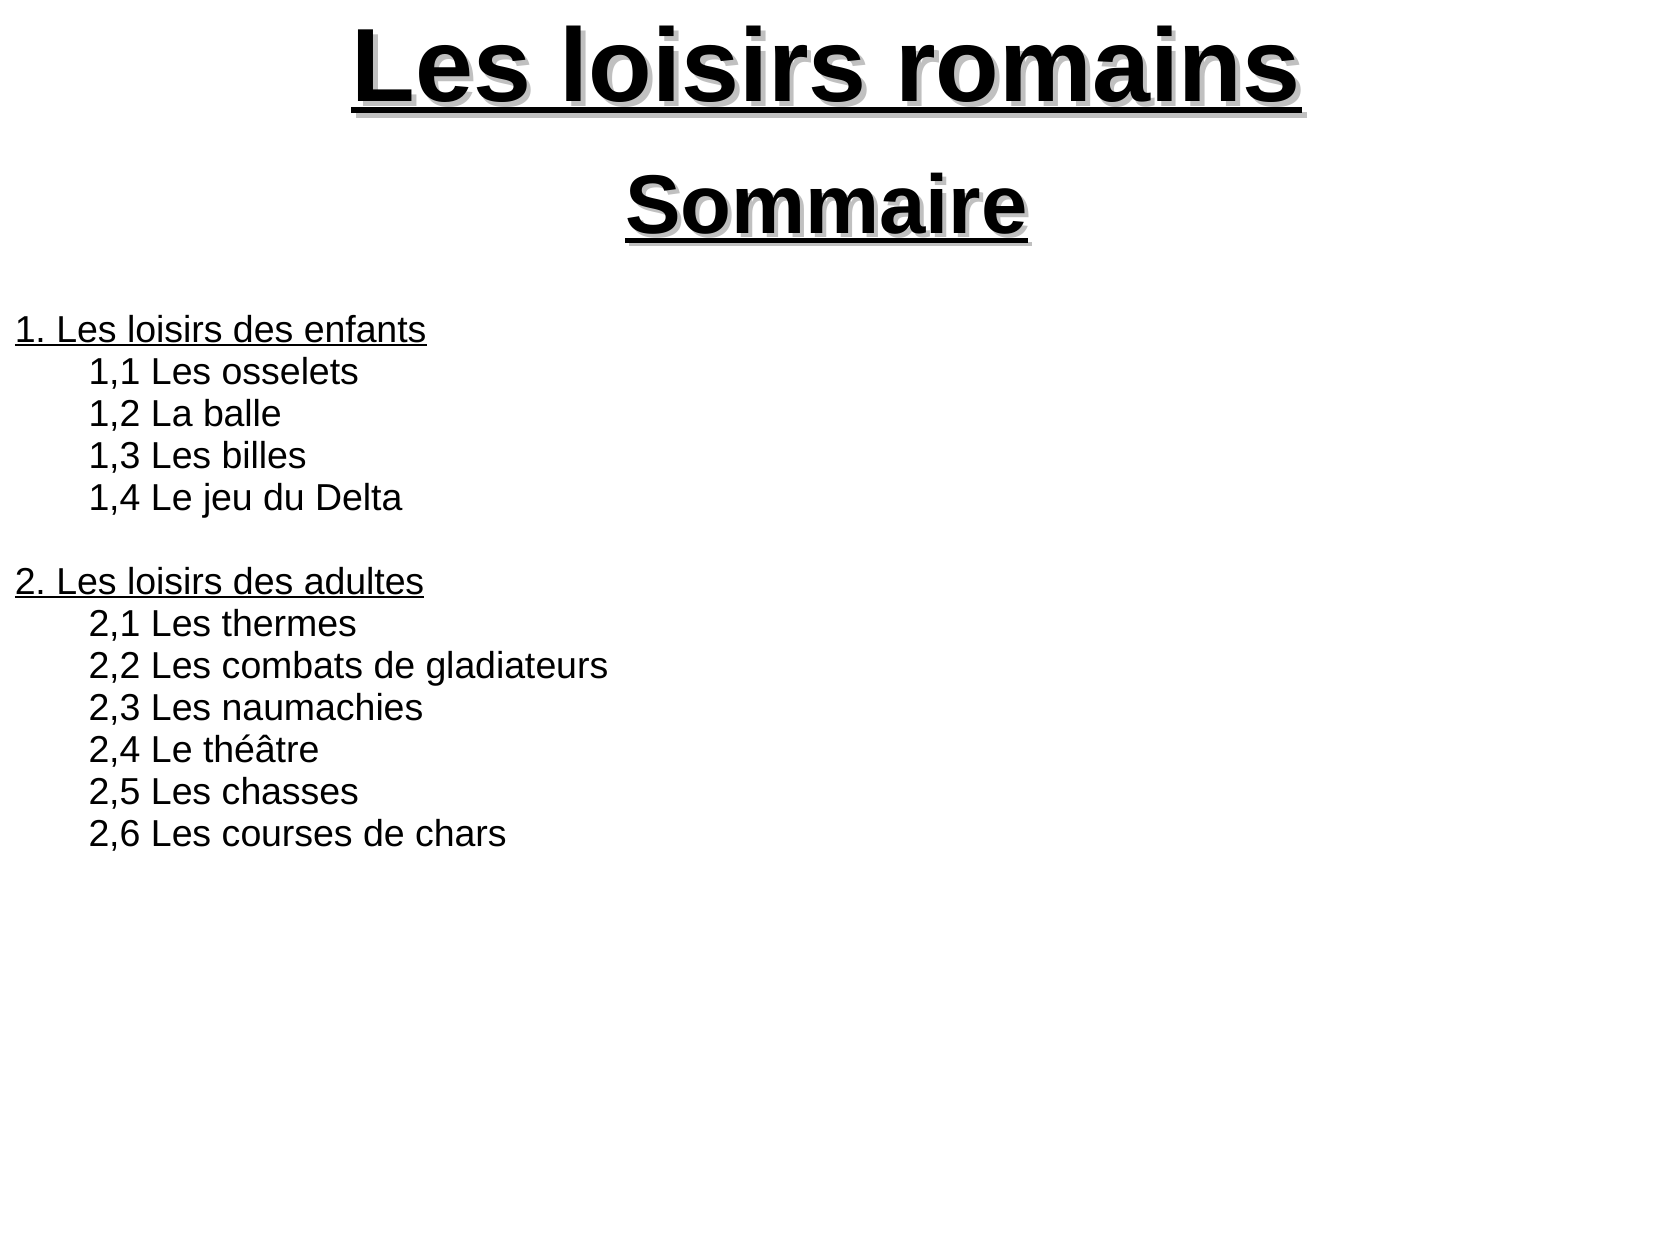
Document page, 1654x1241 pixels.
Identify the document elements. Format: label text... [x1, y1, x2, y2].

text_box Les loisirs romains Sommaire [0, 0, 1654, 258]
text_box 1. Les loisirs des enfants 1,1 Les osselets 1,2 La balle 1,3 Les billes 1,4 Le jeu du Delta 2. Les loisirs des adultes 2,1 Les thermes 2,2 Les combats de gladiateurs 2,3 Les naumachies 2,4 Le théâtre 2,5 Les chasses 2,6 Les courses de chars [0, 258, 1654, 1030]
